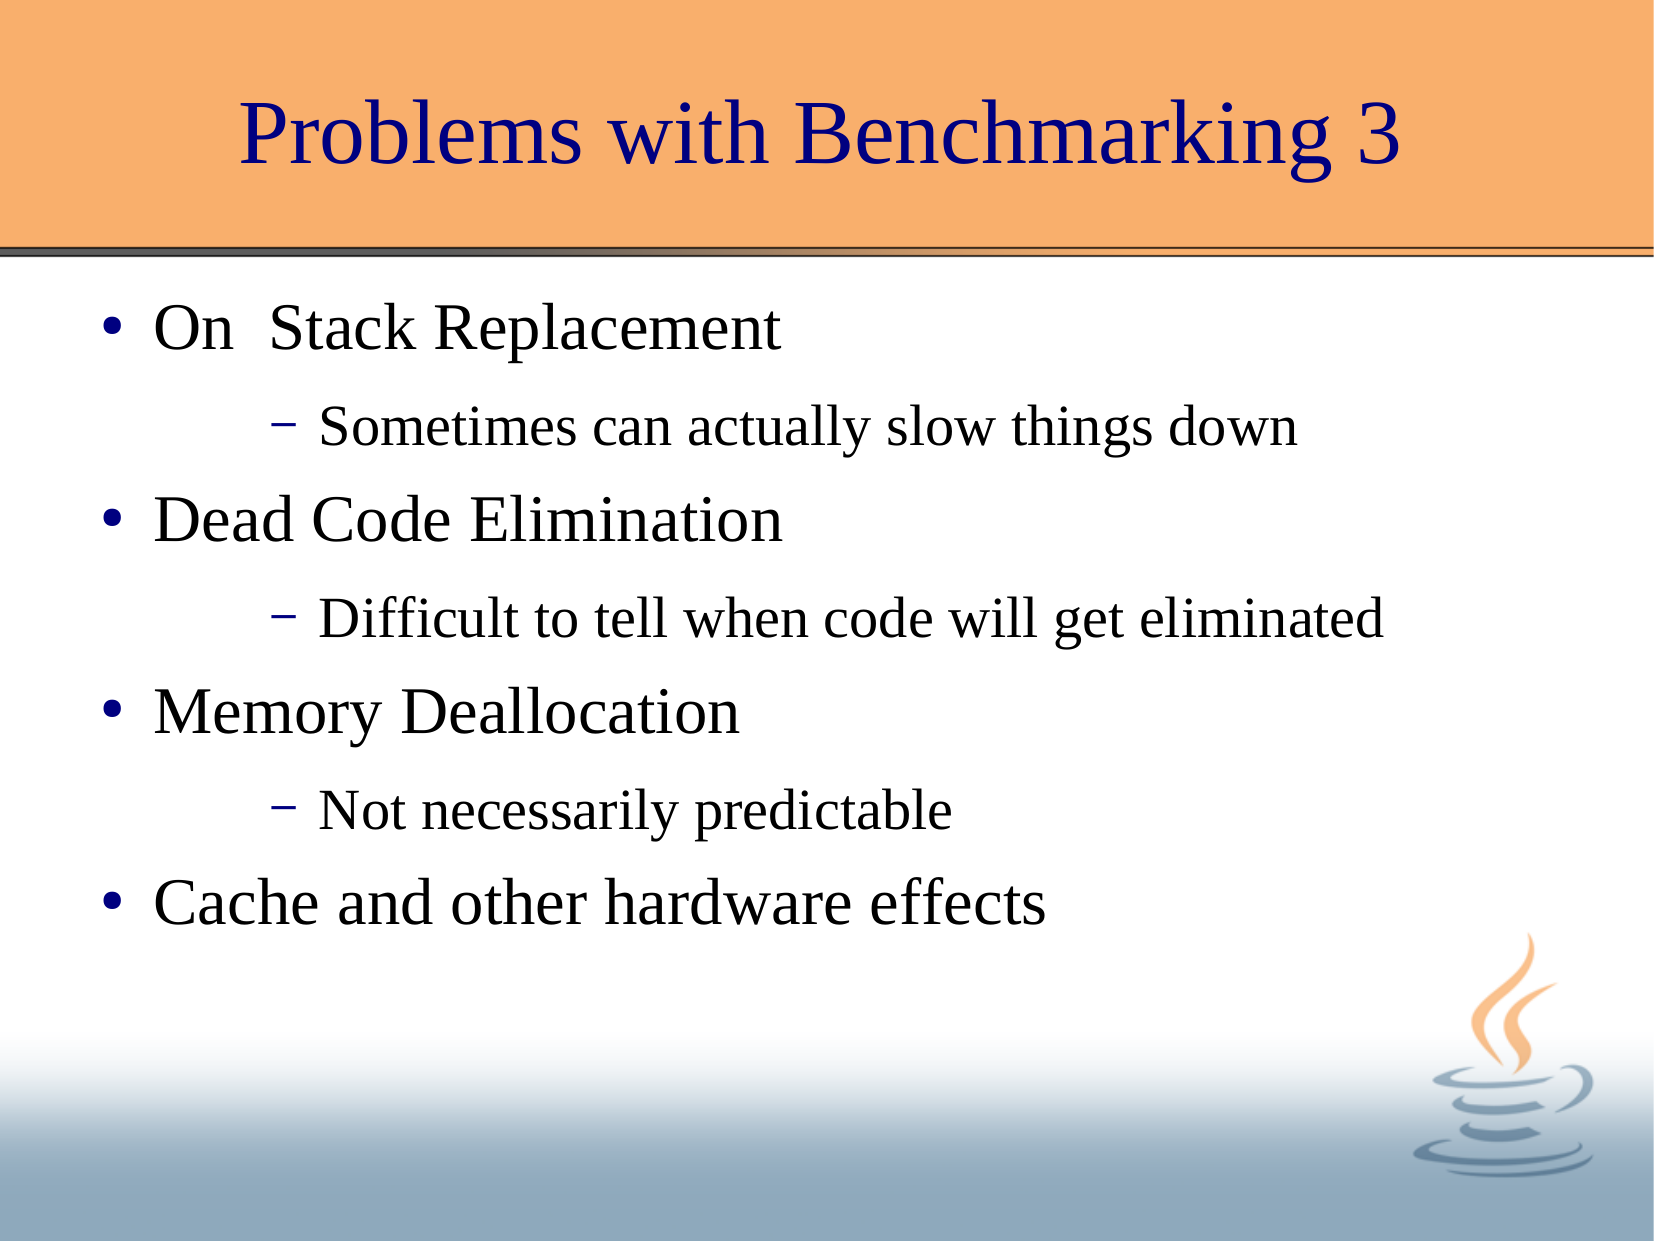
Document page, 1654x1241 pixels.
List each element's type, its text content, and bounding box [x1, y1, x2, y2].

list On Stack Replacement Sometimes can actually slow things down Dead Code Elimination Difficult to tell when code will get eliminated Memory Deallocation Not necessarily predictable Cache and other hardware effects [82, 290, 1571, 1034]
picture [0, 0, 1654, 1241]
title Problems with Benchmarking 3 [76, 29, 1565, 237]
